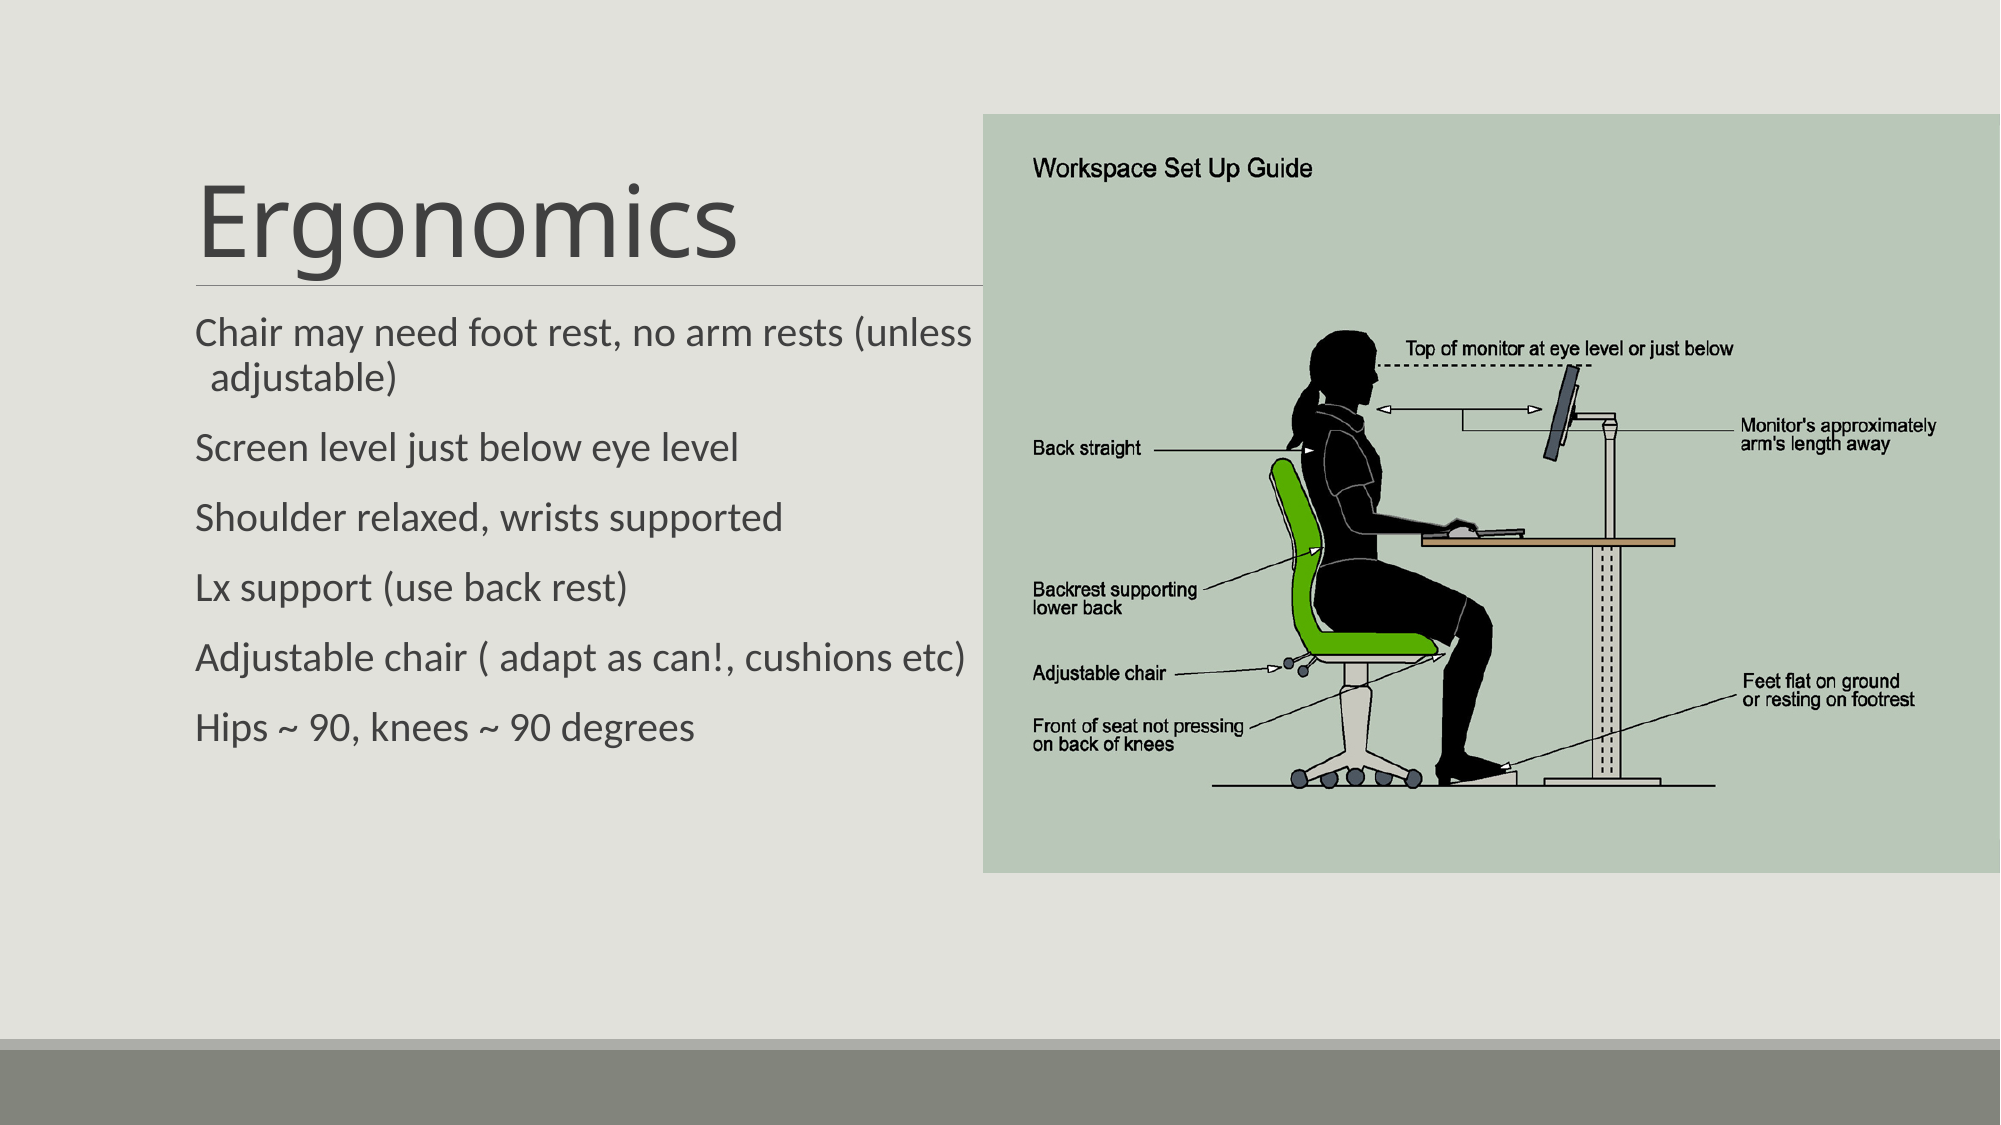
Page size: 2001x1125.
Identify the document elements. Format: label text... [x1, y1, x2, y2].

title Ergonomics [180, 47, 1831, 286]
list Chair may need foot rest, no arm rests (unless adjustable) Screen level just below eye level Shoulder relaxed, wrists supported Lx support (use back rest) Adjustable chair ( adapt as can!, cushions etc) Hips ~ 90, knees ~ 90 degrees [180, 302, 991, 963]
picture [983, 114, 2000, 873]
